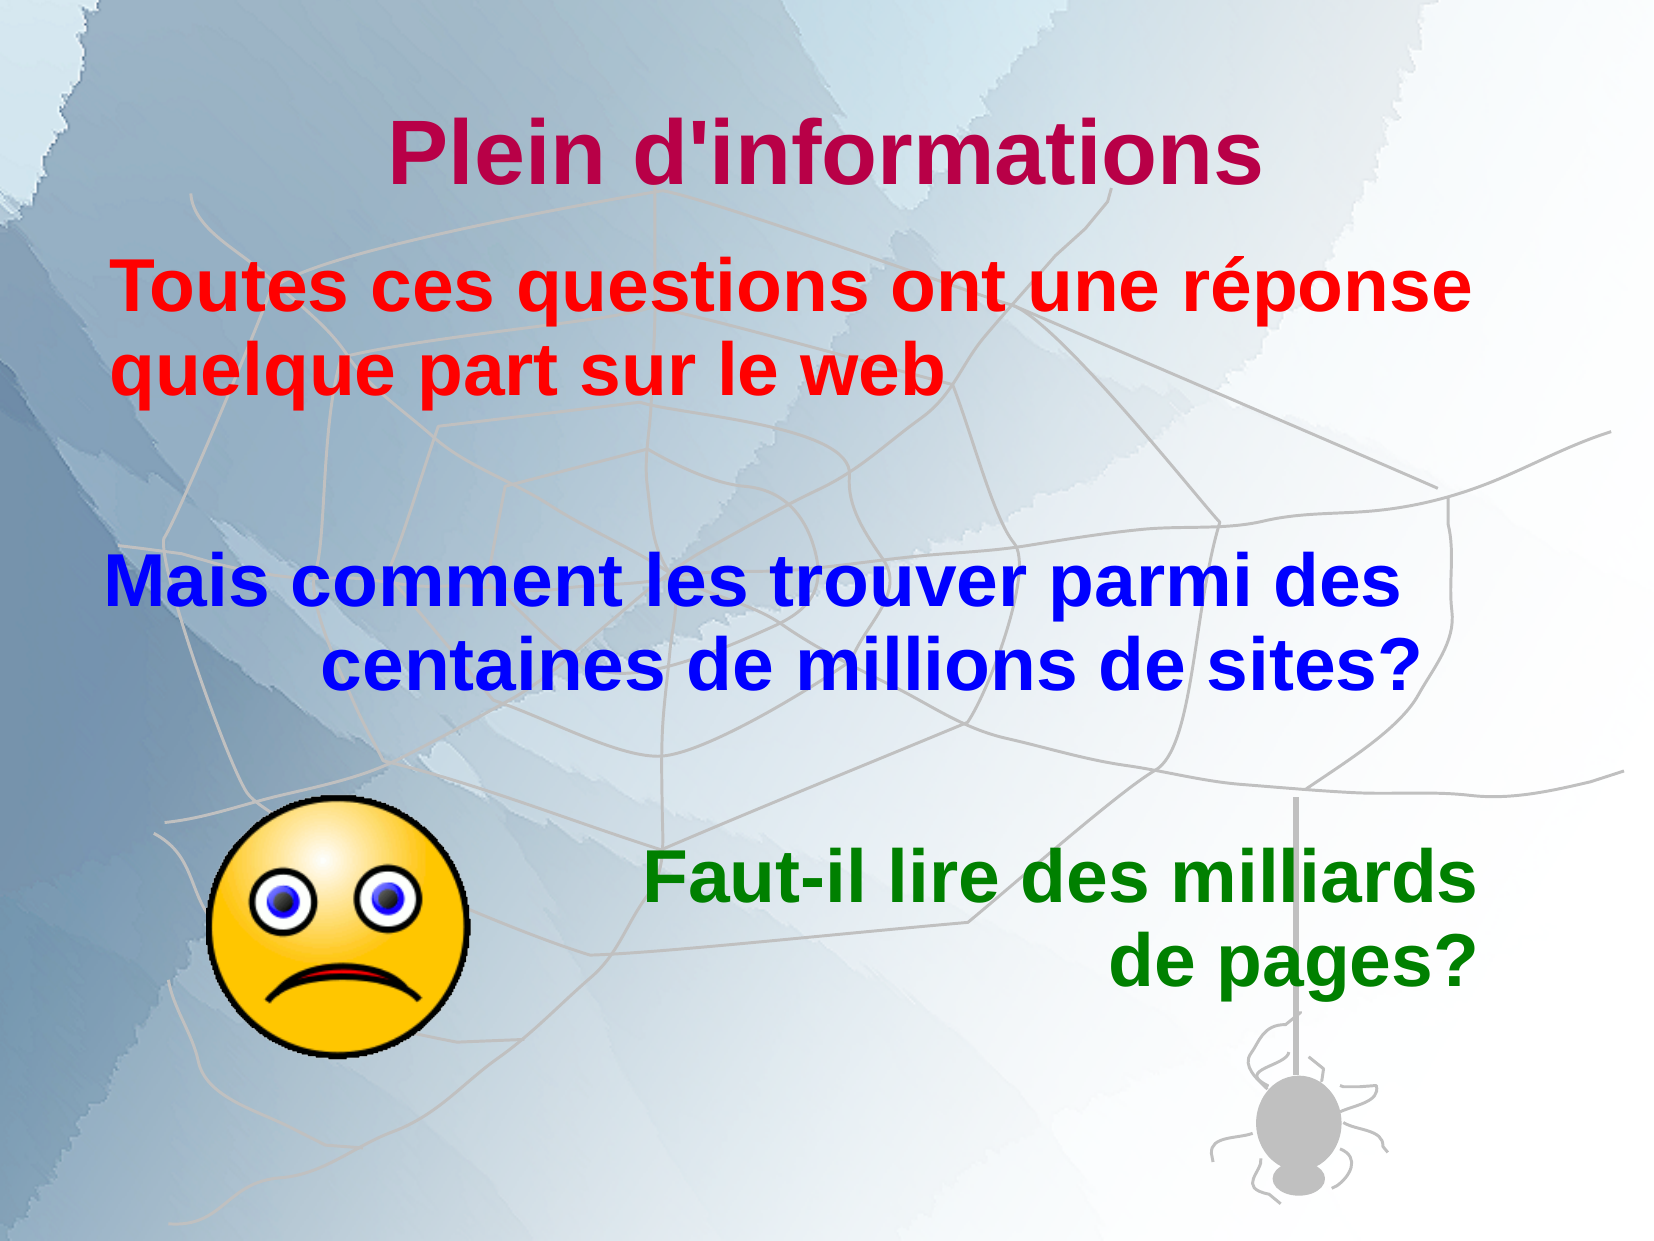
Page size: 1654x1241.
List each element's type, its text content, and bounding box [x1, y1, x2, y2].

text_box Toutes ces questions ont une réponse quelque part sur le web [94, 236, 1510, 419]
text_box Mais comment les trouver parmi des centaines de millions de sites? [88, 531, 1440, 715]
title Plein d'informations [82, 49, 1571, 257]
text_box [1257, 1077, 1341, 1195]
text_box Faut-il lire des milliards de pages? [627, 826, 1565, 1010]
picture [0, 0, 1654, 1241]
